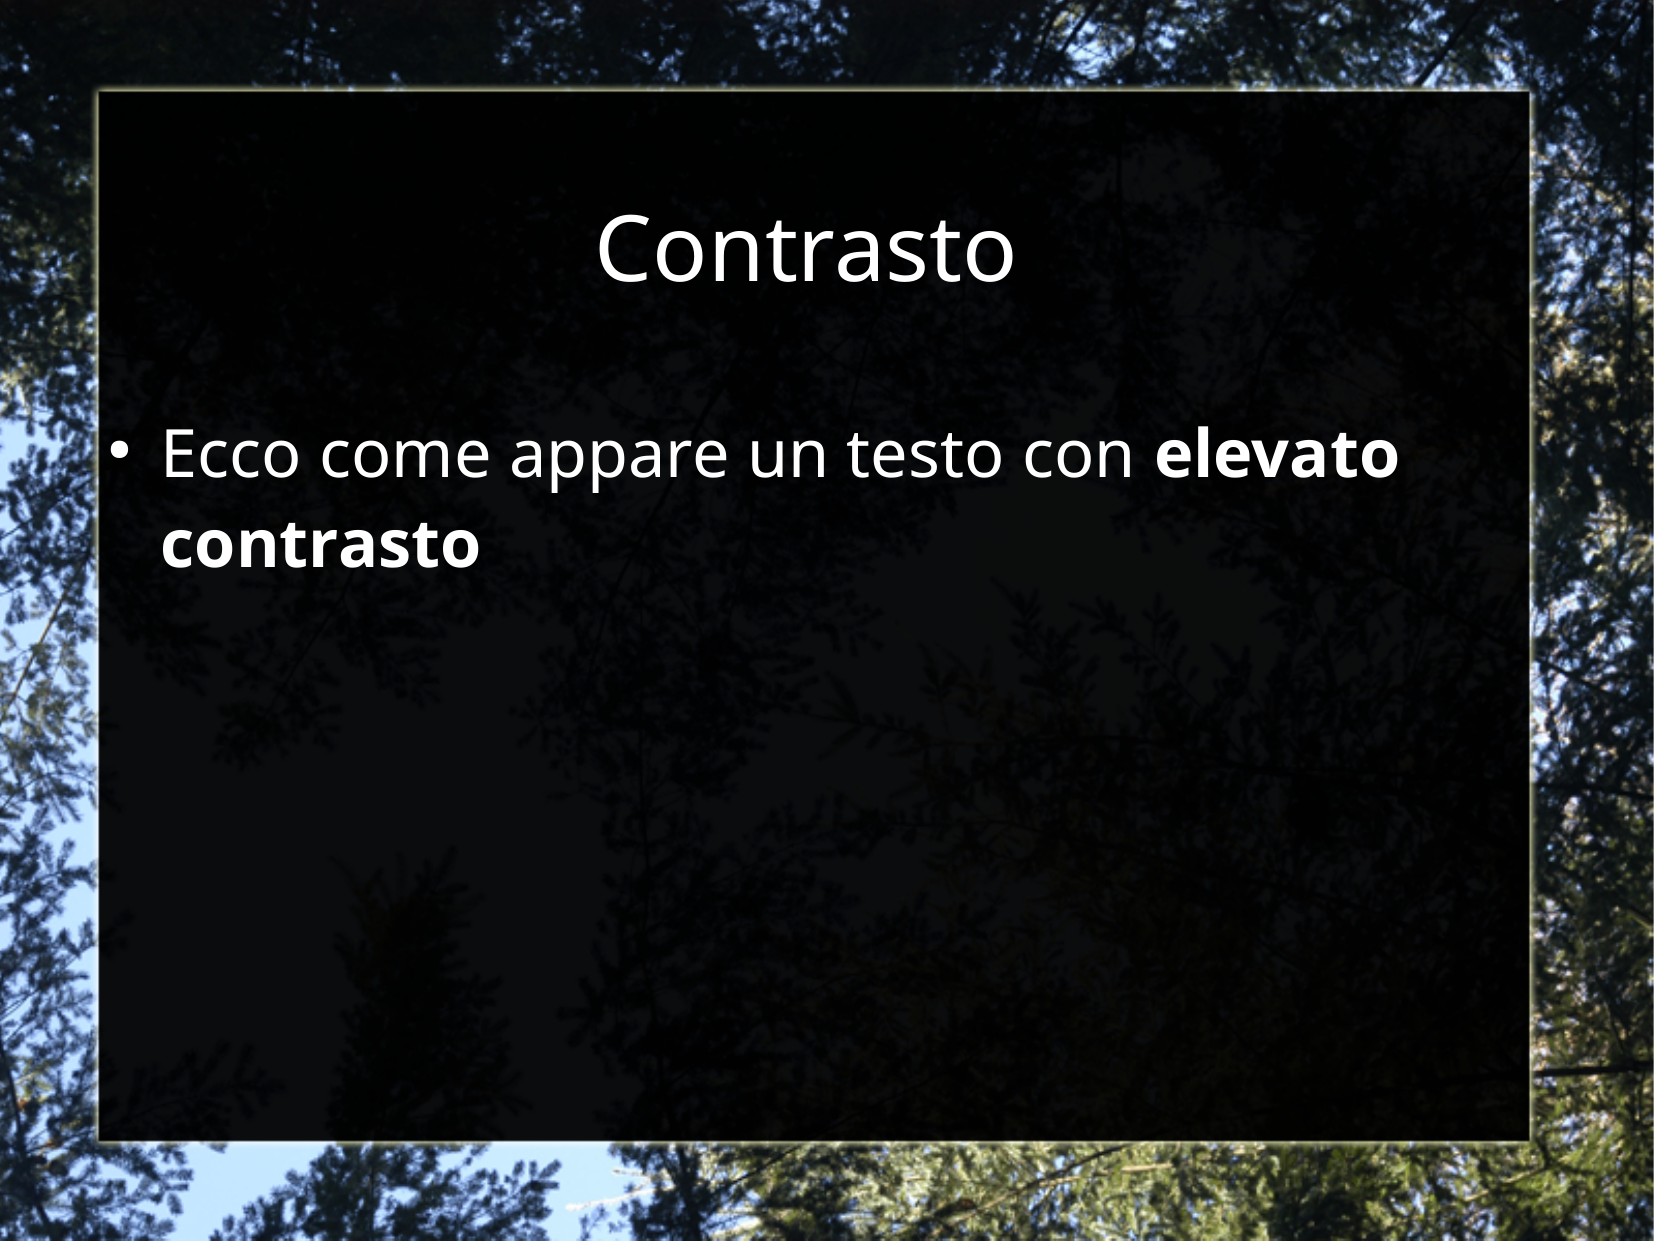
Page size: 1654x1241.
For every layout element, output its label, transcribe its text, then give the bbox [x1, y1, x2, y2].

title Contrasto [83, 162, 1531, 331]
list Ecco come appare un testo con elevato contrasto [90, 405, 1546, 1111]
picture [0, 0, 1654, 1241]
